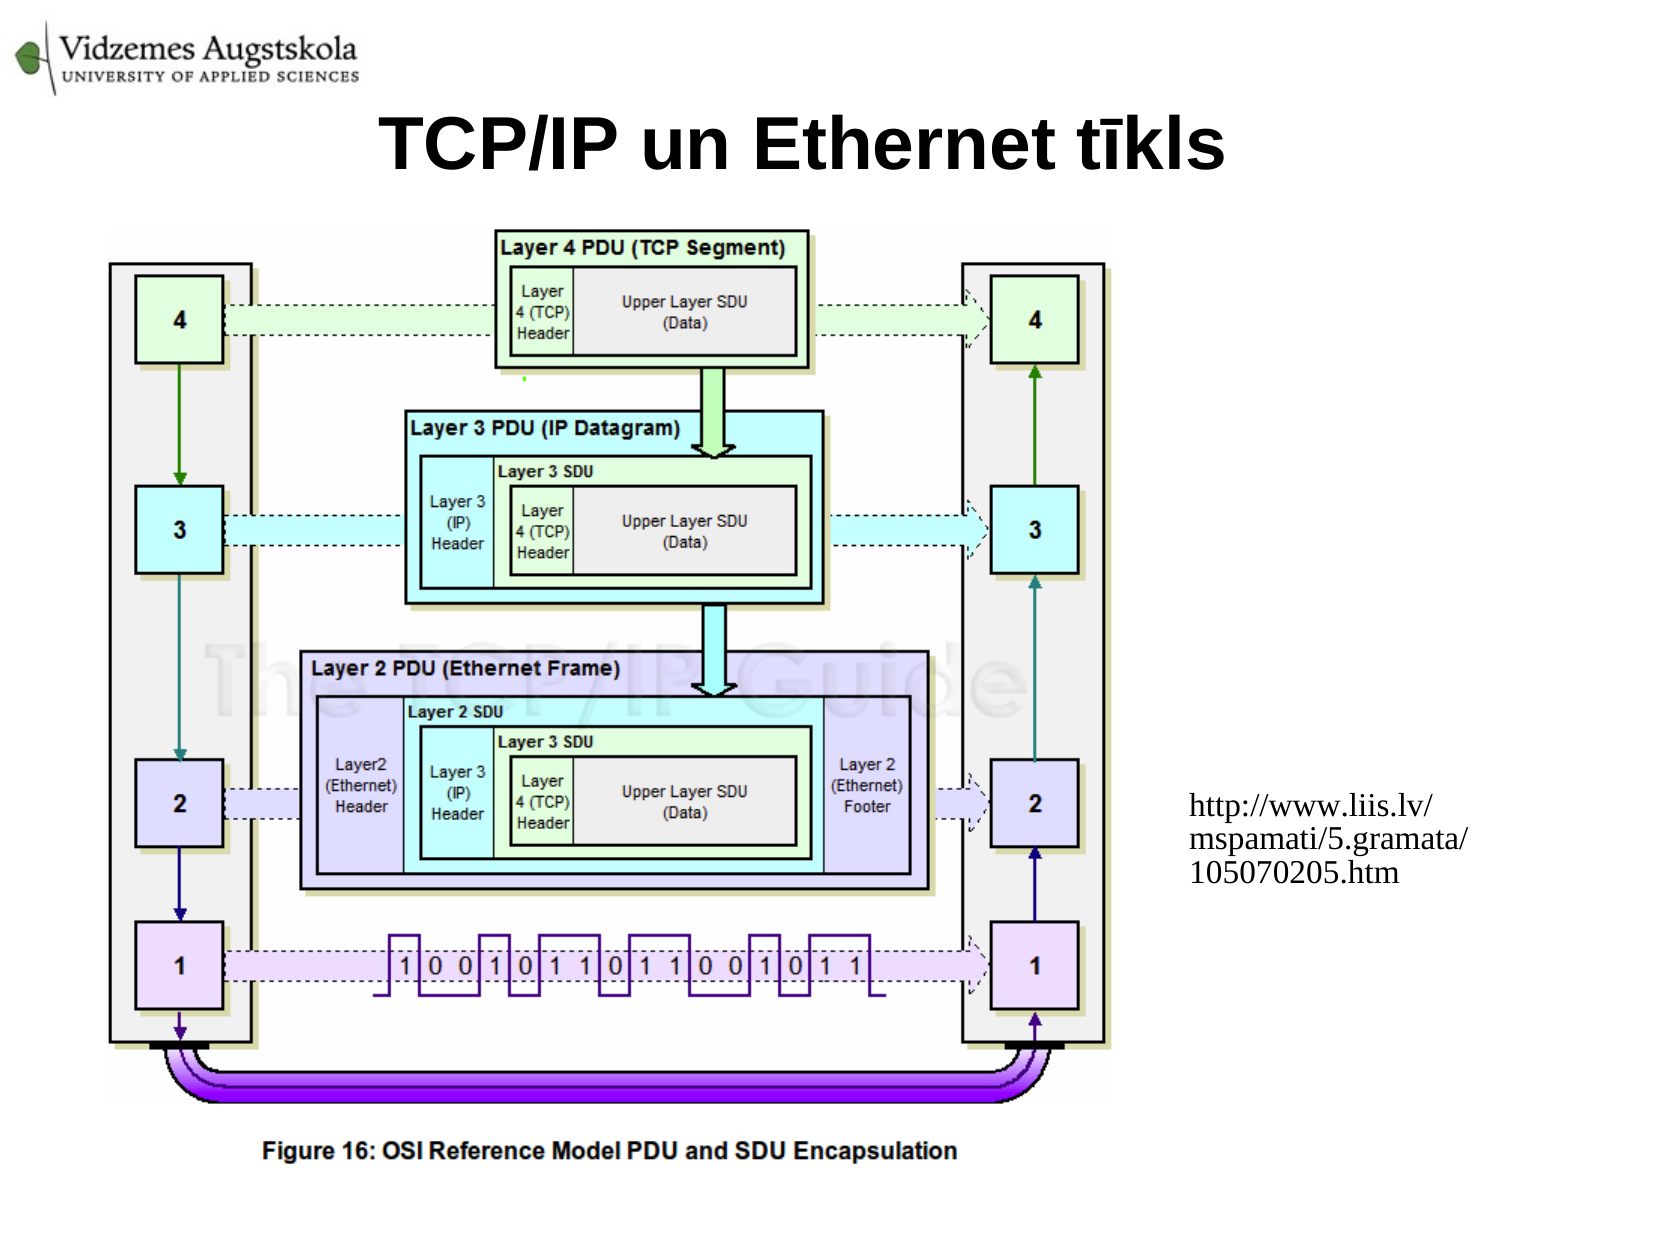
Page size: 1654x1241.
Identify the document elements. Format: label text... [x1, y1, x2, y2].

list http://www.liis.lv/mspamati/5.gramata/105070205.htm [1189, 785, 1571, 1036]
picture [76, 207, 1128, 1176]
title TCP/IP un Ethernet tīkls [94, 103, 1512, 188]
picture [5, 2, 368, 113]
